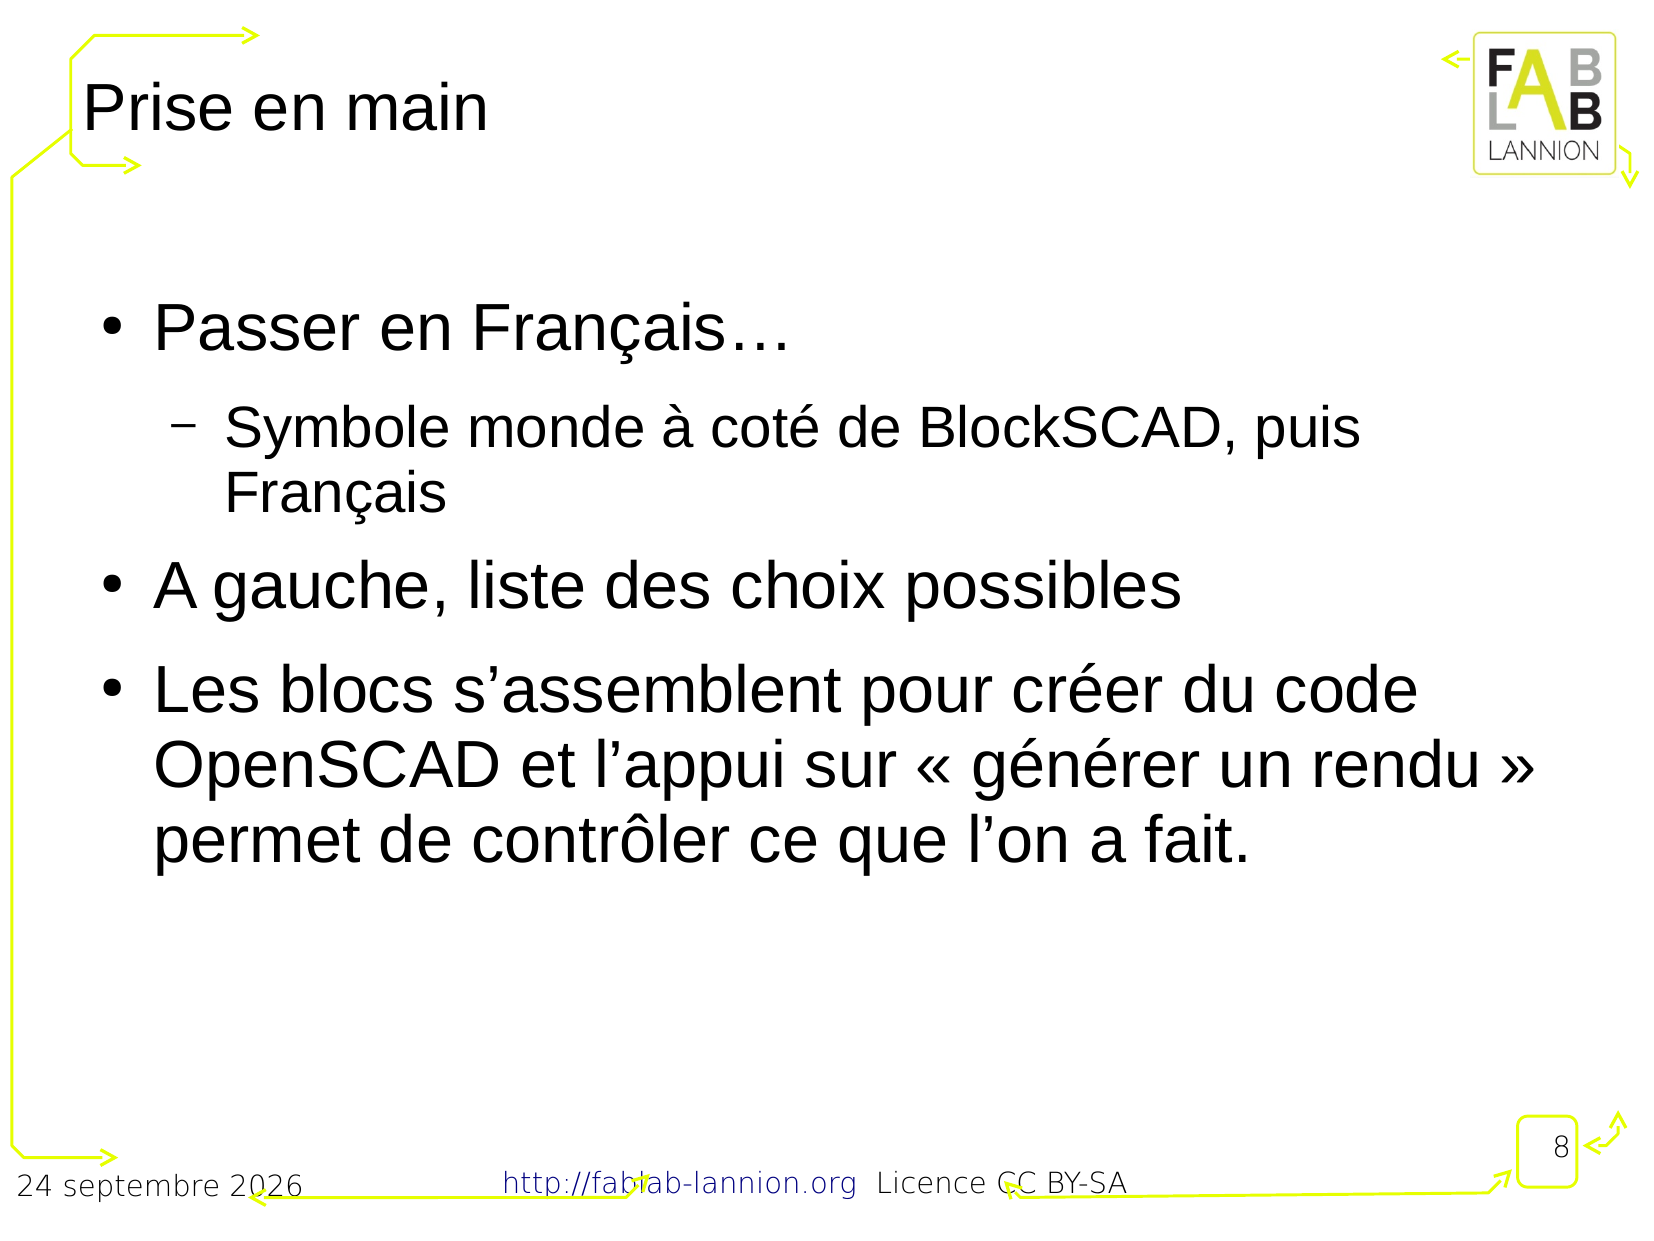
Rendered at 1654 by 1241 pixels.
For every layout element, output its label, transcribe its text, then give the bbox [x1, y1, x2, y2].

list Passer en Français… Symbole monde à coté de BlockSCAD, puis Français A gauche, liste des choix possibles Les blocs s’assemblent pour créer du code OpenSCAD et l’appui sur « générer un rendu » permet de contrôler ce que l’on a fait. [82, 290, 1571, 1010]
picture [1470, 29, 1619, 178]
title Prise en main [82, 49, 1441, 166]
